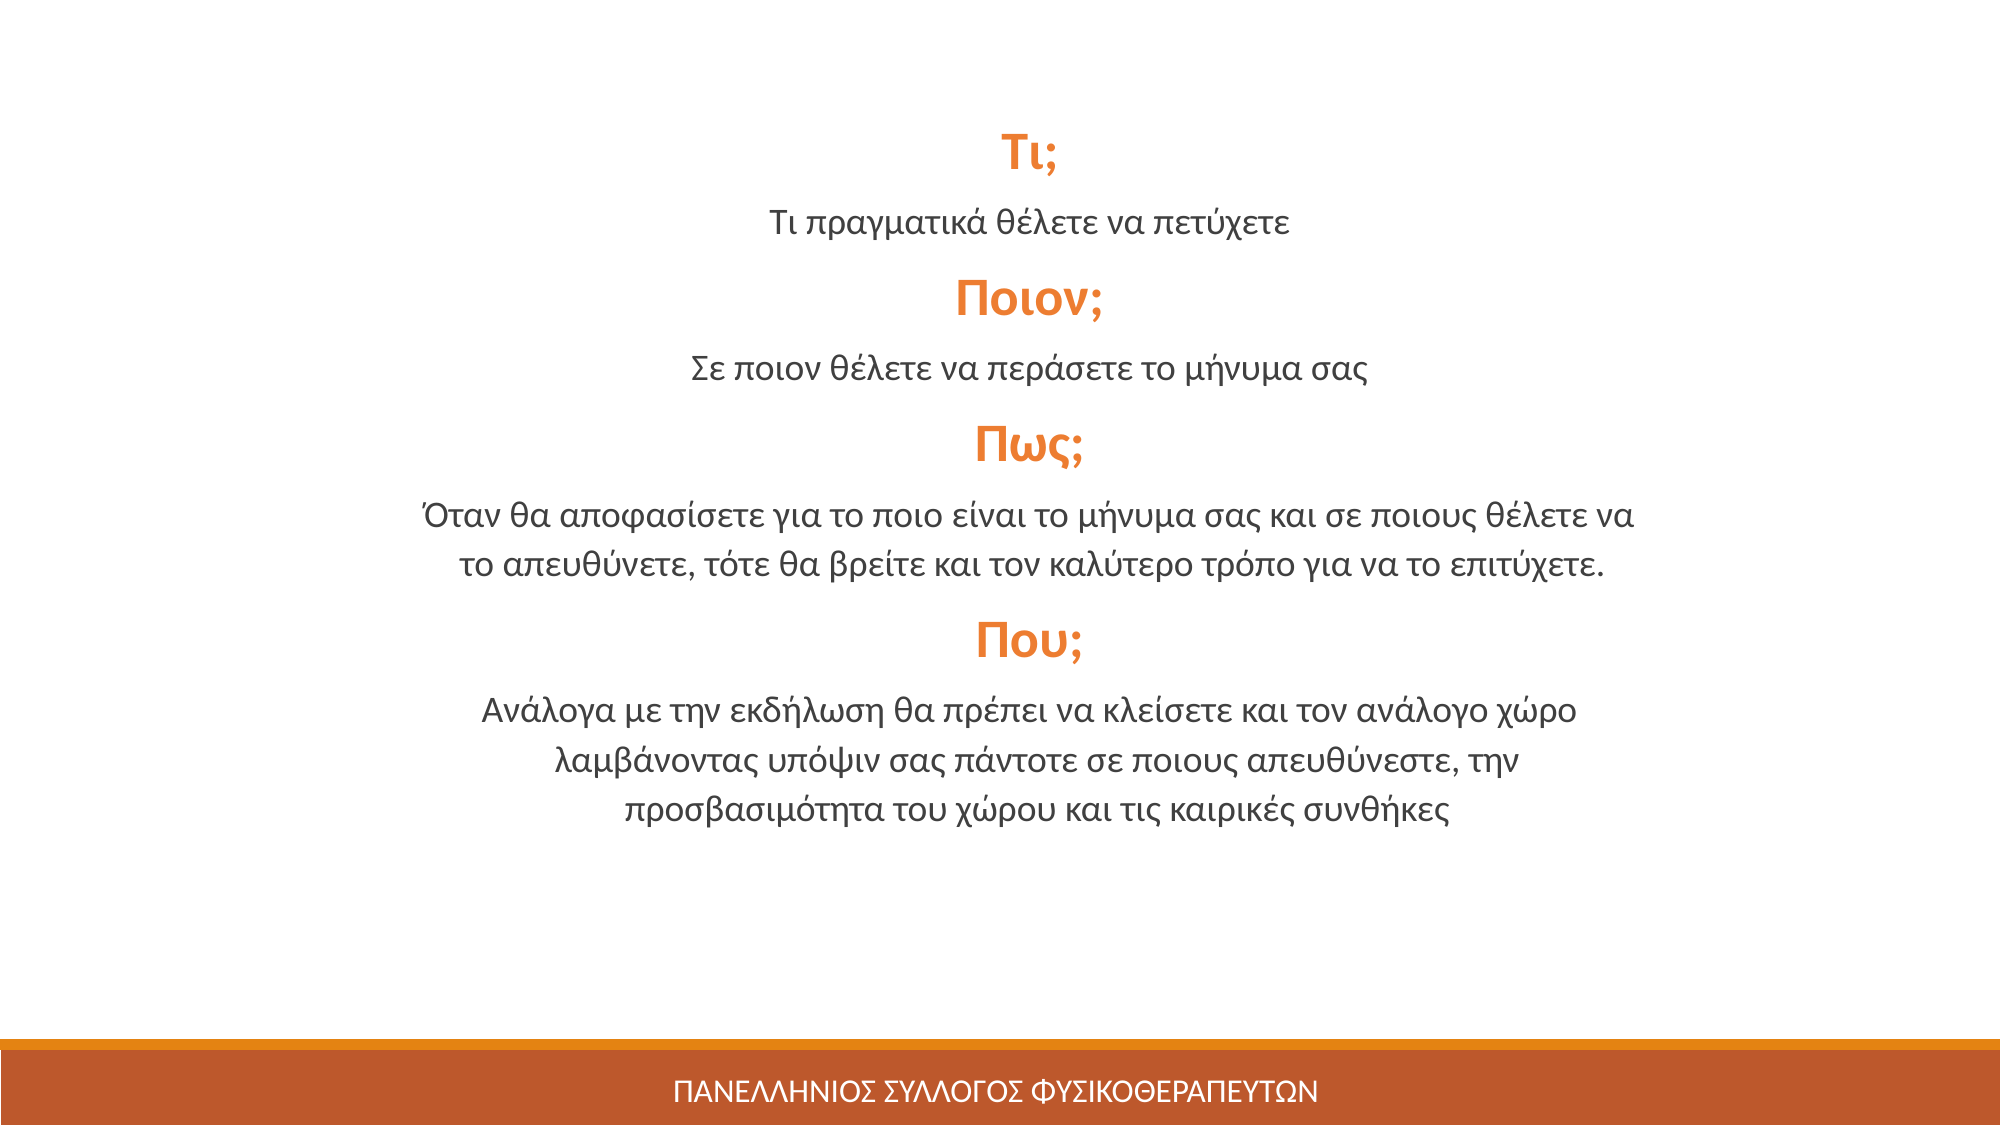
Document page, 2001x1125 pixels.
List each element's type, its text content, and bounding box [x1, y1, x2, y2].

text_box ΠΑΝΕΛΛΗΝΙΟΣ ΣΥΛΛΟΓΟΣ ΦΥΣΙΚΟΘΕΡΑΠΕΥΤΩΝ [604, 1059, 1396, 1120]
list Τι; Τι πραγματικά θέλετε να πετύχετε Ποιον; Σε ποιον θέλετε να περάσετε το μήνυμα σας Πως; Όταν θα αποφασίσετε για το ποιο είναι το μήνυμα σας και σε ποιους θέλετε να το απευθύνετε, τότε θα βρείτε και τον καλύτερο τρόπο για να το επιτύχετε. Που; Ανάλογα με την εκδήλωση θα πρέπει να κλείσετε και τον ανάλογο χώρο λαμβάνοντας υπόψιν σας πάντοτε σε ποιους απευθύνεστε, την προσβασιμότητα του χώρου και τις καιρικές συνθήκες [345, 101, 1655, 967]
